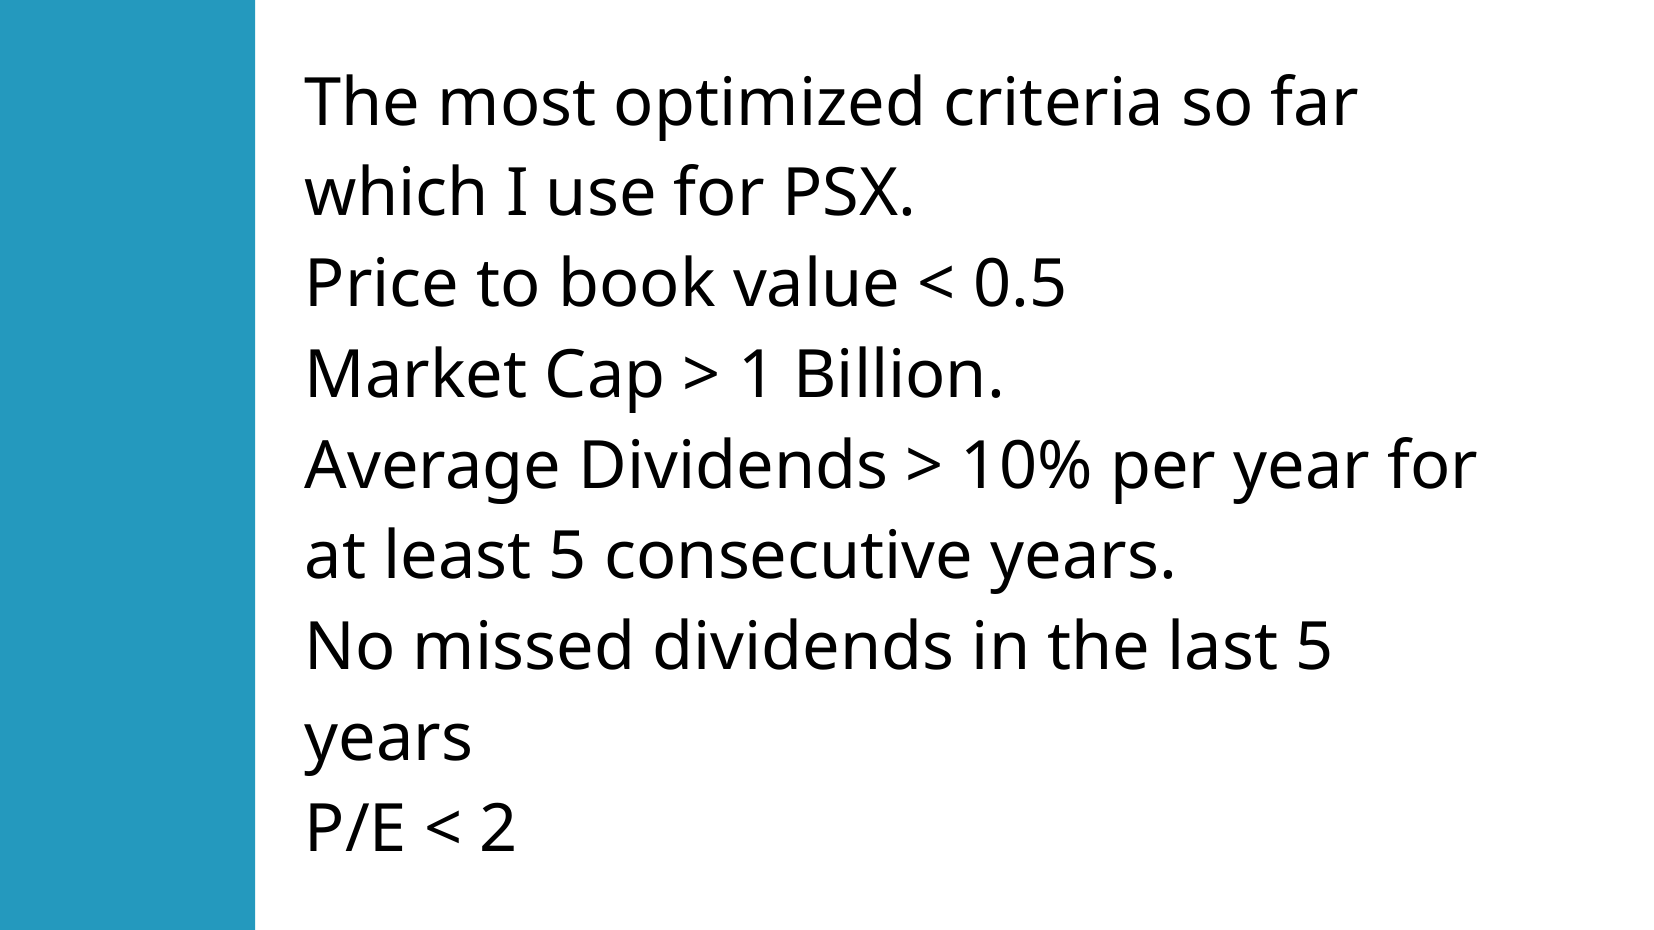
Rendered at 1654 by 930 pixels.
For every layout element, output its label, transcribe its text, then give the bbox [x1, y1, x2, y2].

title The most optimized criteria so far which I use for PSX. Price to book value < 0.5 Market Cap > 1 Billion. Average Dividends > 10% per year for at least 5 consecutive years. No missed dividends in the last 5 years P/E < 2 [304, 736, 1501, 871]
